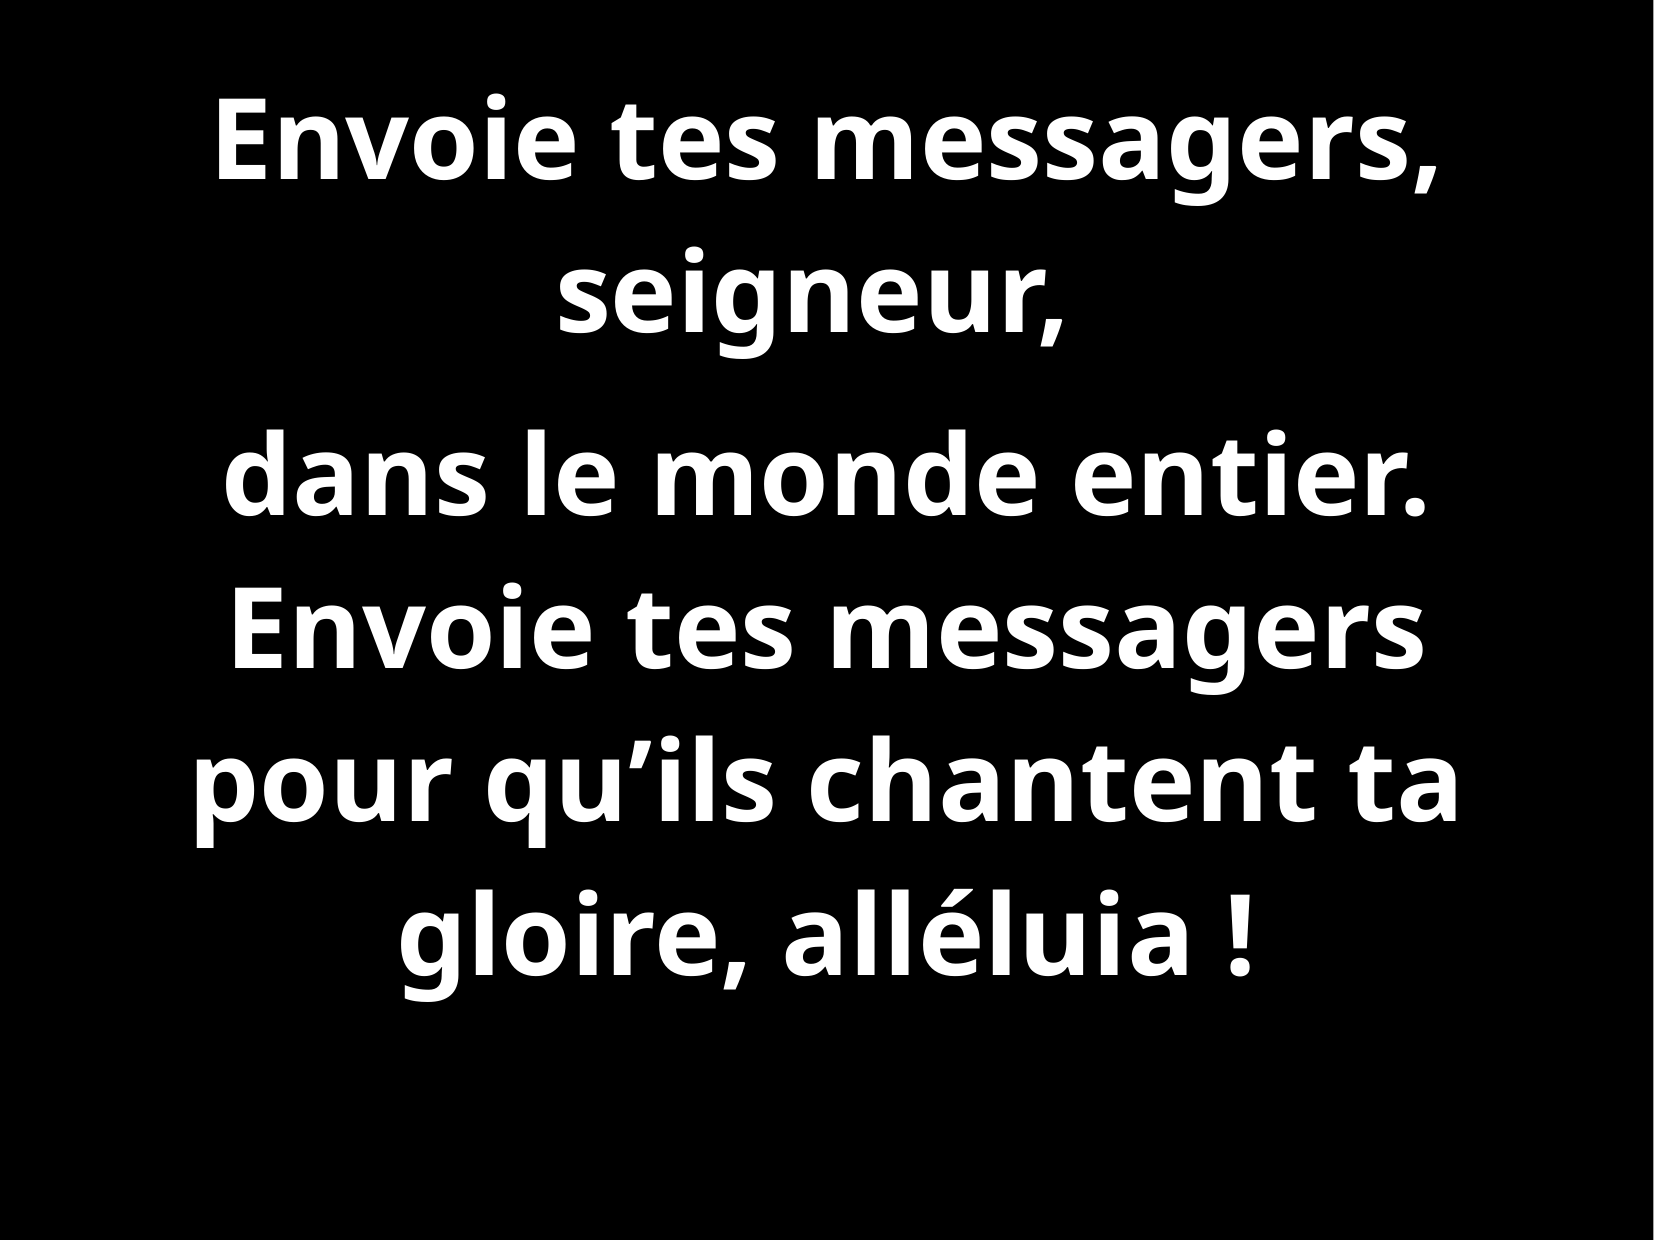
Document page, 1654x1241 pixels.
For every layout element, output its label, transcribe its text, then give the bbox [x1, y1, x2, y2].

list Envoie tes messagers, seigneur, dans le monde entier. Envoie tes messagers pour qu’ils chantent ta gloire, alléluia ! [82, 59, 1571, 1157]
